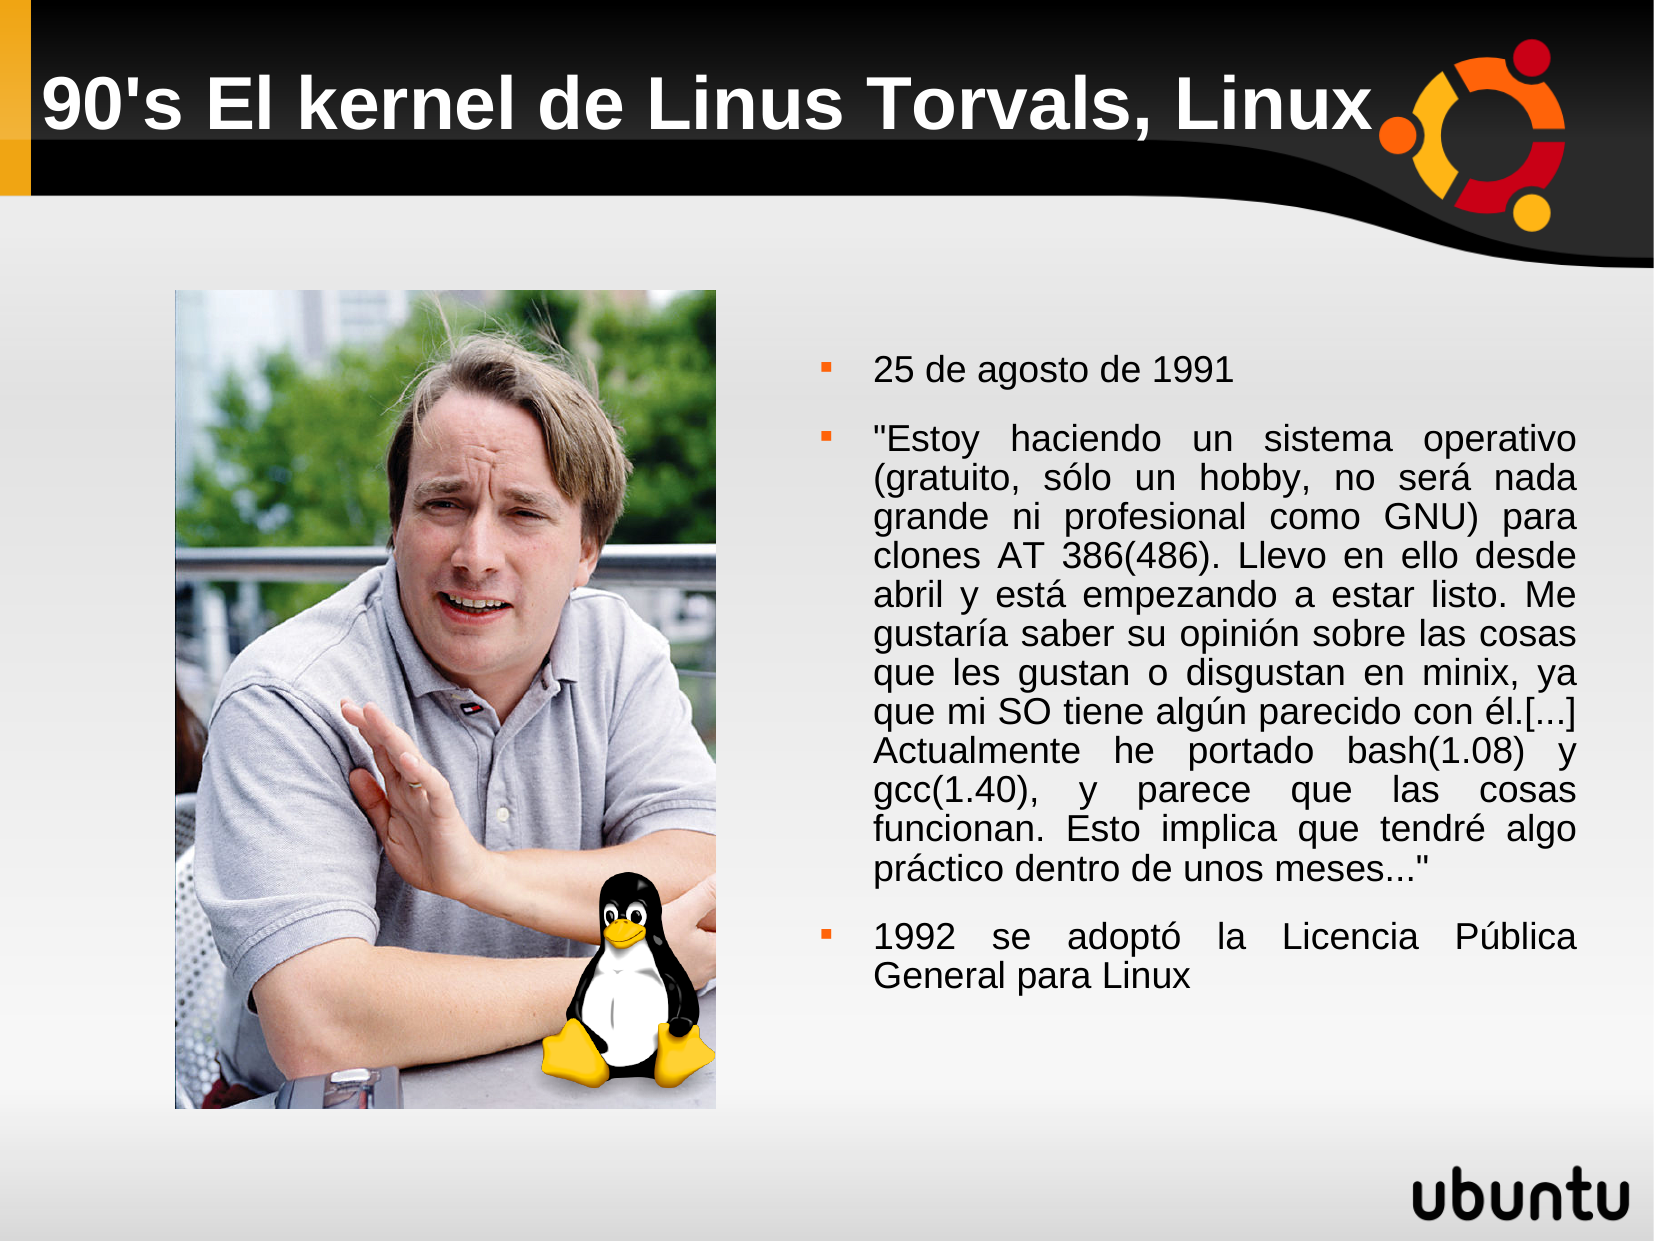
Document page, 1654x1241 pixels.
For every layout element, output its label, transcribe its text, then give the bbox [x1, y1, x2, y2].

picture [0, 0, 1654, 1241]
list 25 de agosto de 1991 "Estoy haciendo un sistema operativo (gratuito, sólo un hobby, no será nada grande ni profesional como GNU) para clones AT 386(486). Llevo en ello desde abril y está empezando a estar listo. Me gustaría saber su opinión sobre las cosas que les gustan o disgustan en minix, ya que mi SO tiene algún parecido con él.[...] Actualmente he portado bash(1.08) y gcc(1.40), y parece que las cosas funcionan. Esto implica que tendré algo práctico dentro de unos meses..." 1992 se adoptó la Licencia Pública General para Linux [803, 349, 1578, 1039]
title 90's El kernel de Linus Torvals, Linux [41, 0, 1530, 208]
